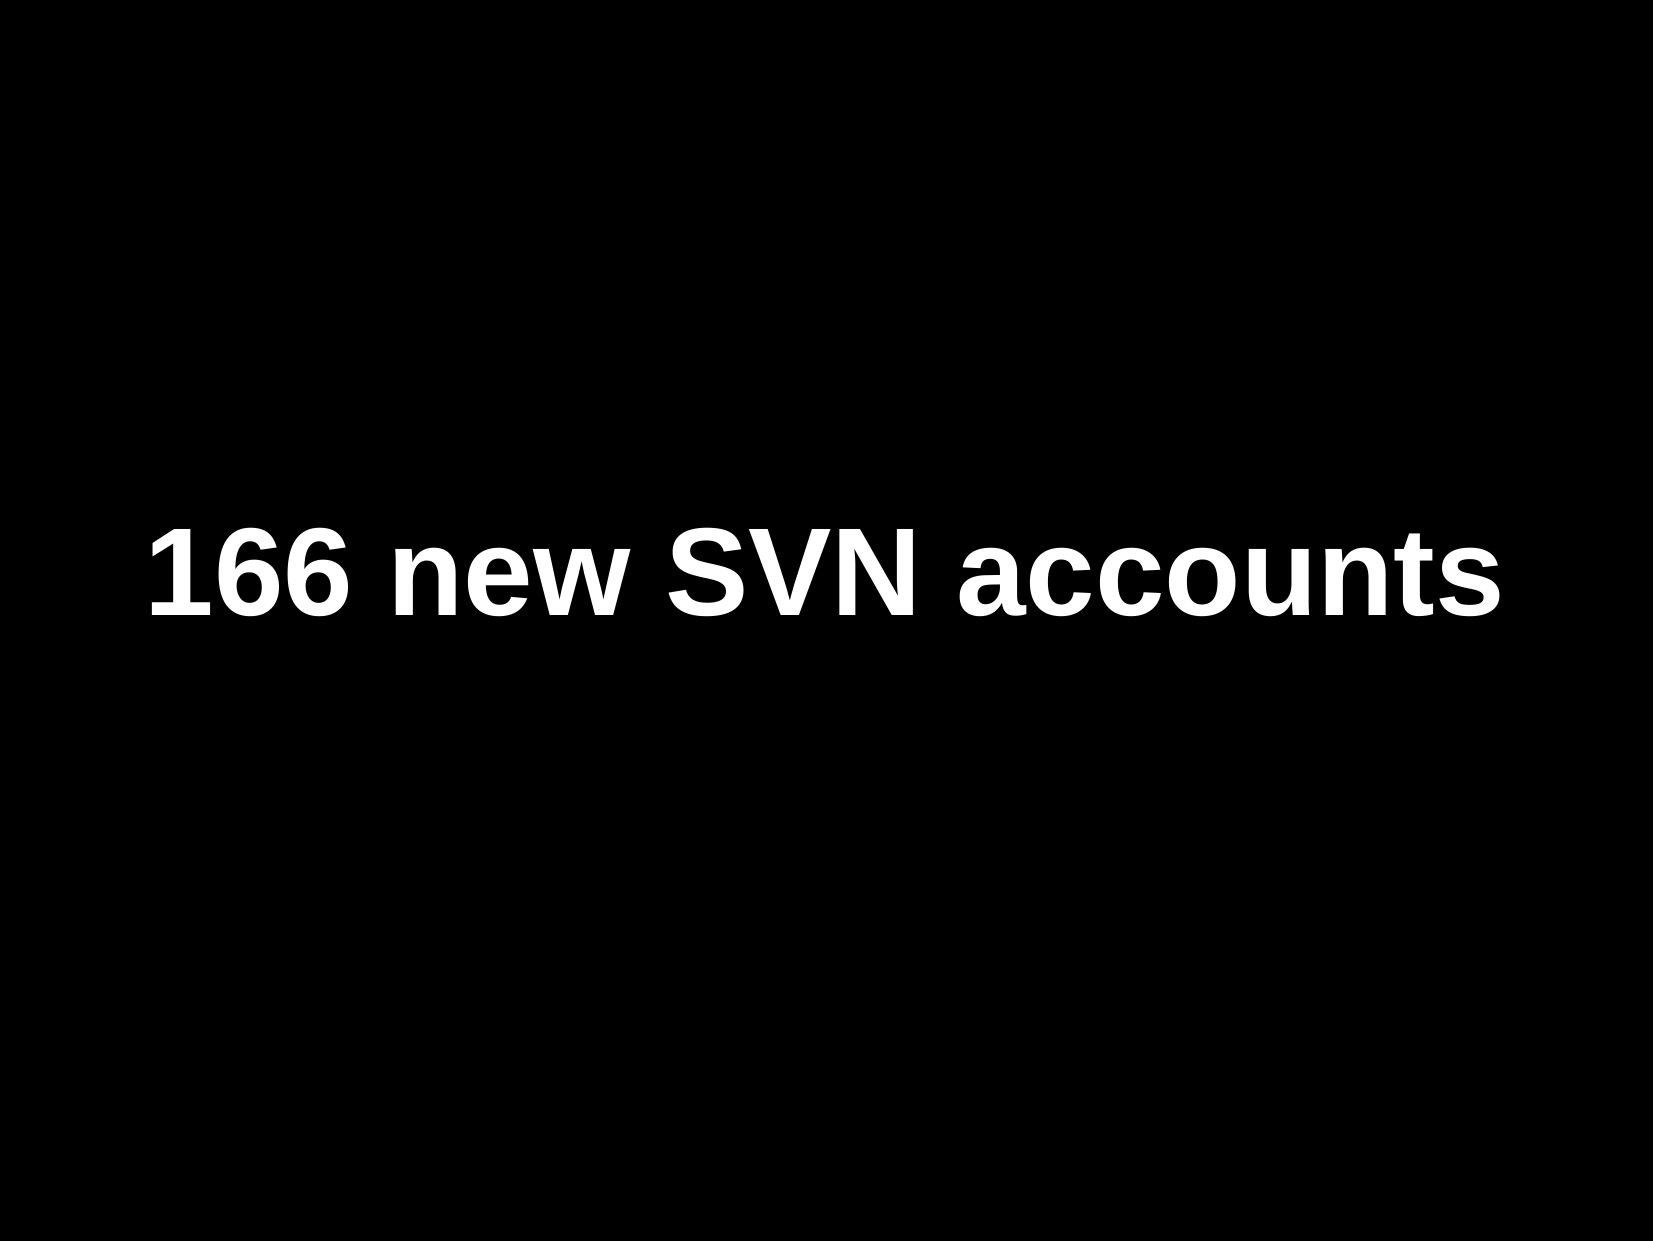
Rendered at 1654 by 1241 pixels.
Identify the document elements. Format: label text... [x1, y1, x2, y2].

text_box 166 new SVN accounts [75, 75, 1576, 649]
